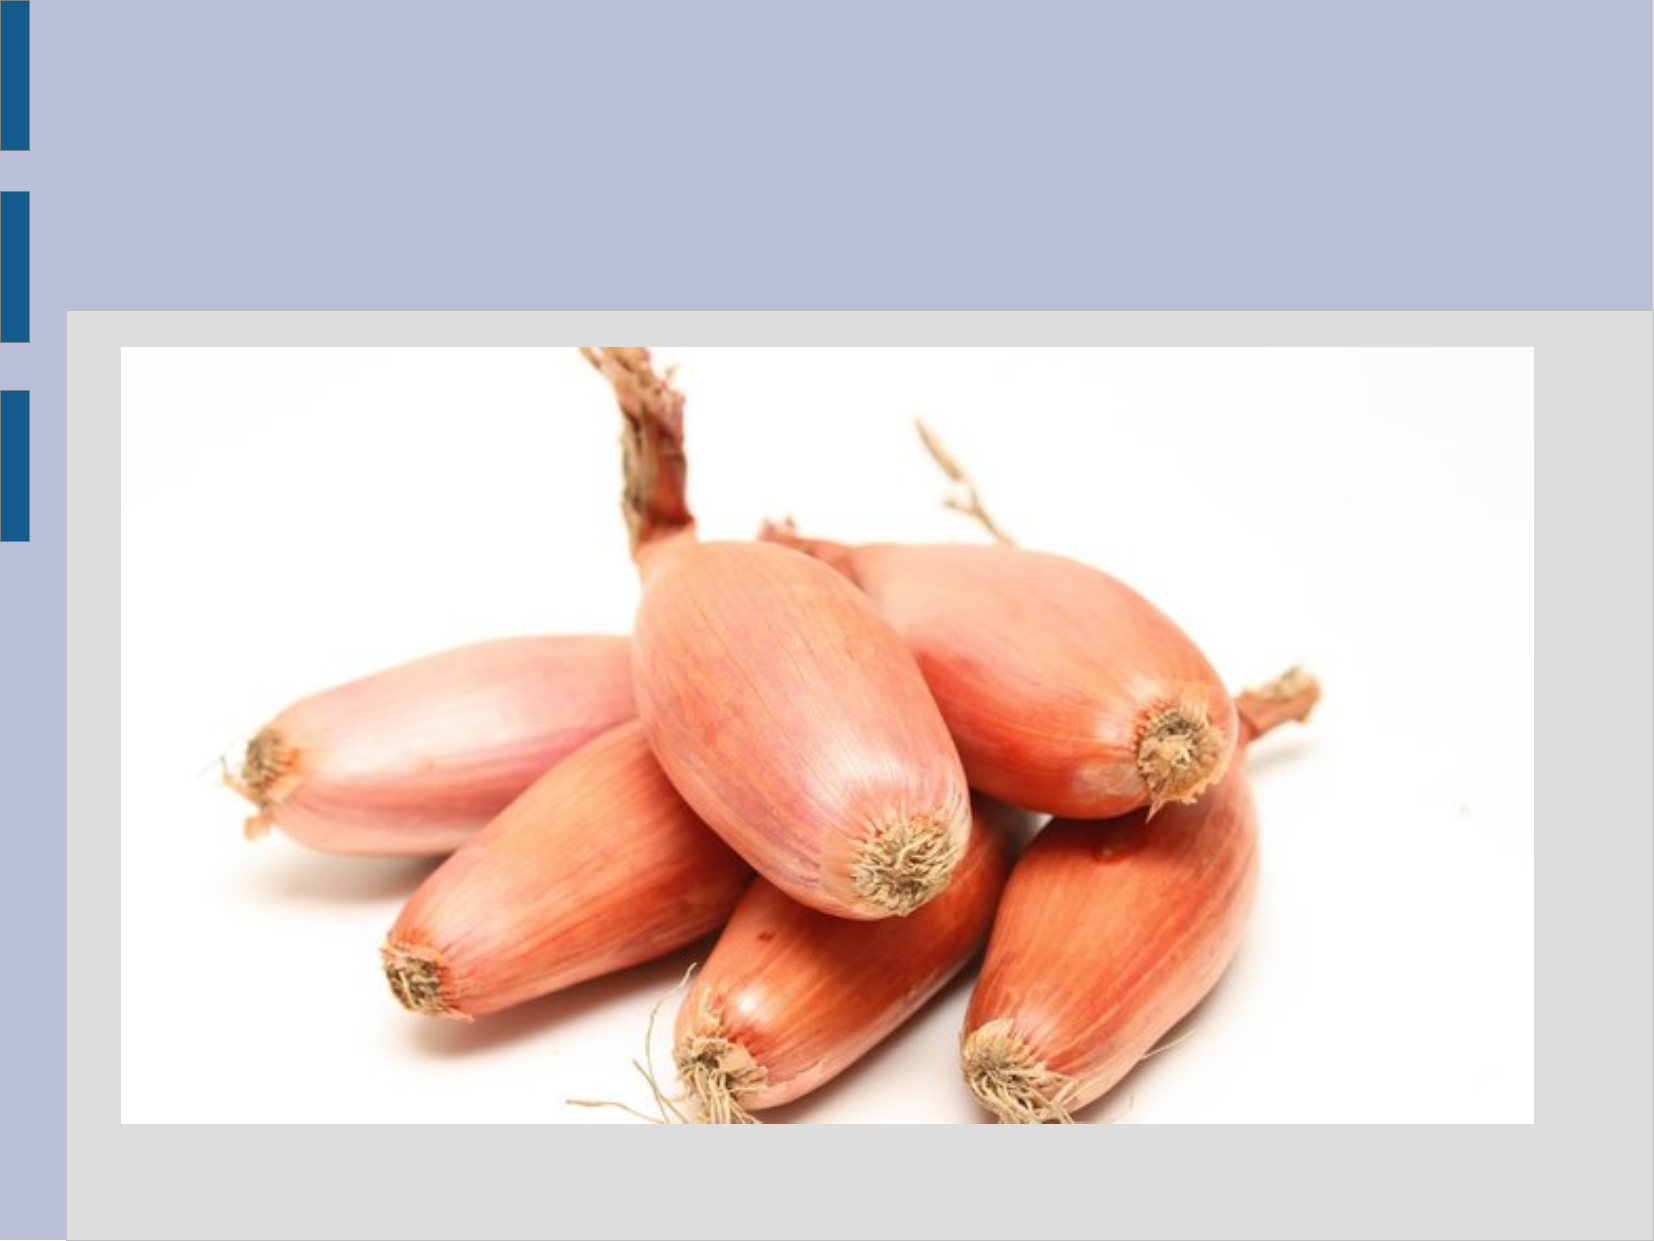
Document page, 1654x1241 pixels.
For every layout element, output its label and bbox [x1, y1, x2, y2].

picture [121, 347, 1534, 1124]
